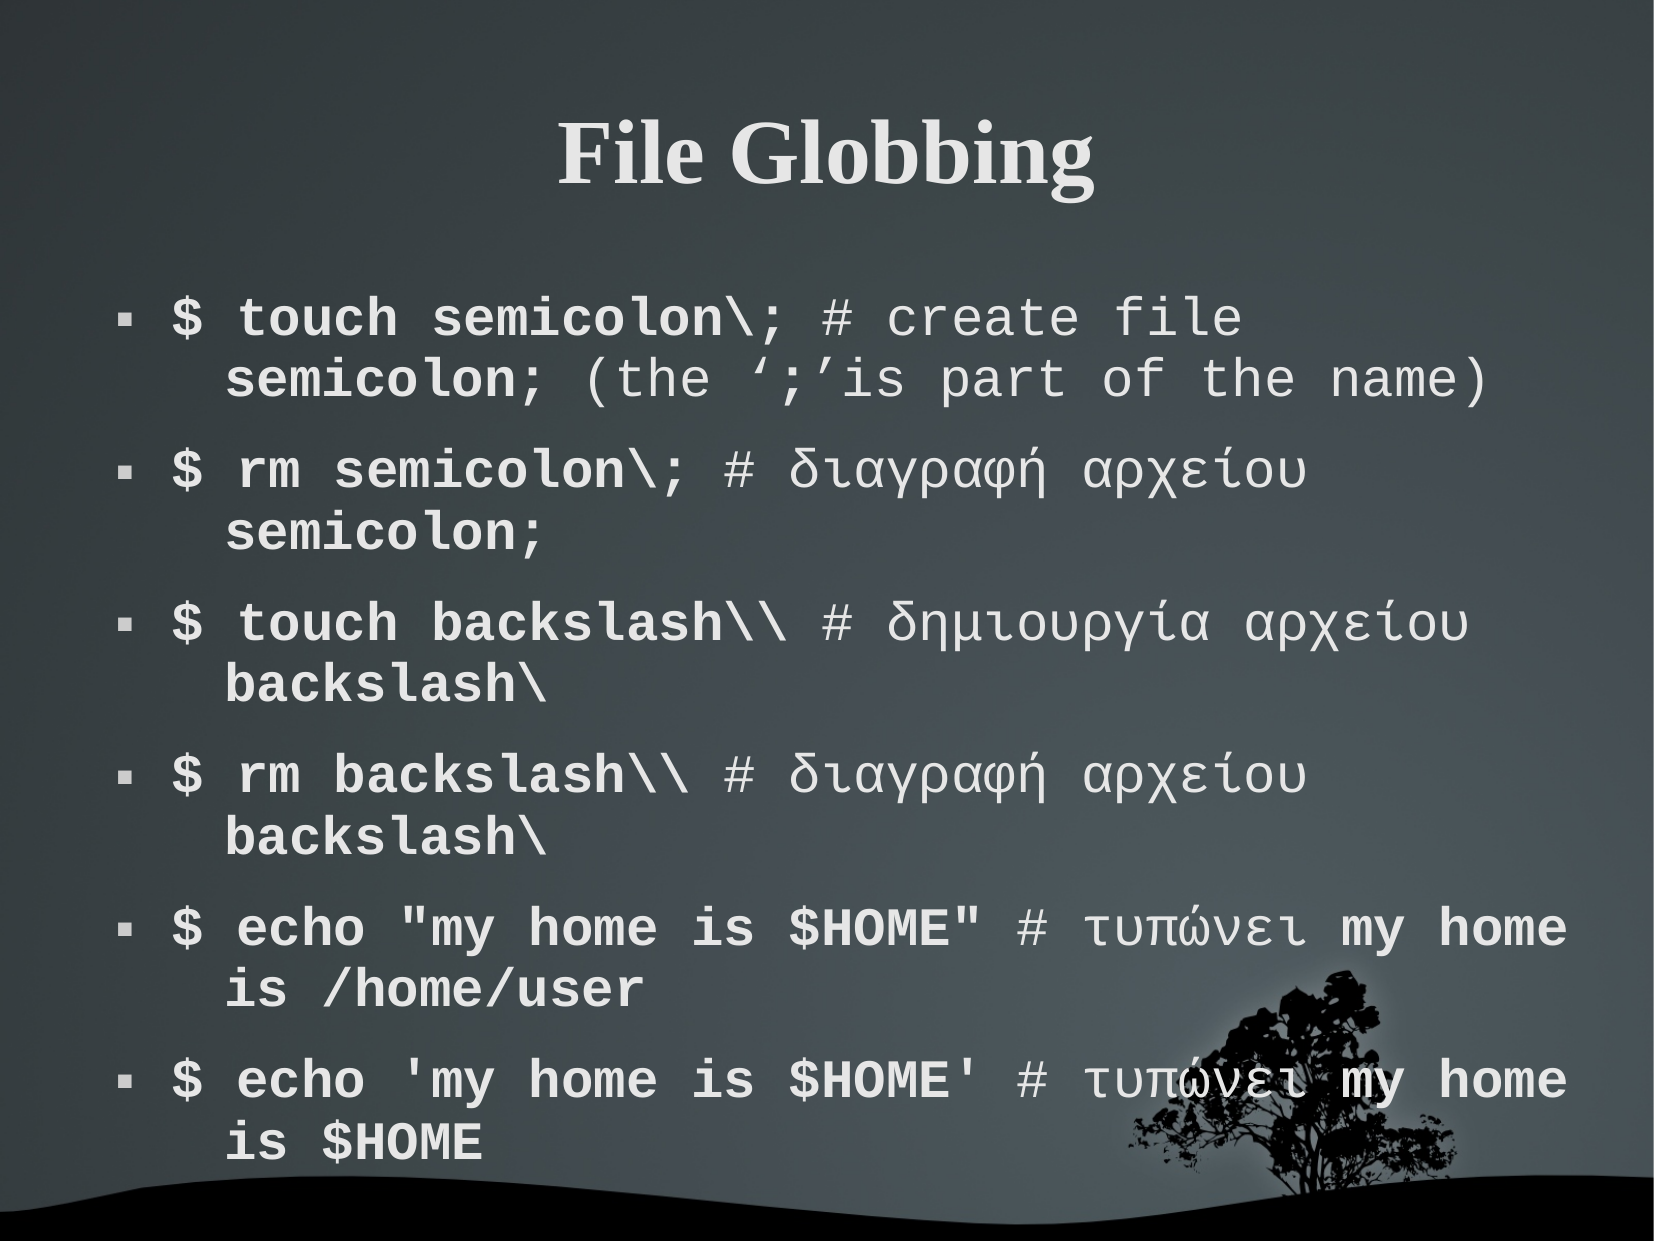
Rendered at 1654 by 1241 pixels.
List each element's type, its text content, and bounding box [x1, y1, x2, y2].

picture [0, 0, 1654, 1241]
list $ touch semicolon\; # create file semicolon; (the ‘;’is part of the name) $ rm semicolon\; # διαγραφή αρχείου semicolon; $ touch backslash\\ # δημιουργία αρχείου backslash\ $ rm backslash\\ # διαγραφή αρχείου backslash\ $ echo "my home is $HOME" # τυπώνει my home is /home/user $ echo 'my home is $HOME' # τυπώνει my home is $HOME [82, 290, 1571, 1241]
title File Globbing [82, 33, 1572, 273]
